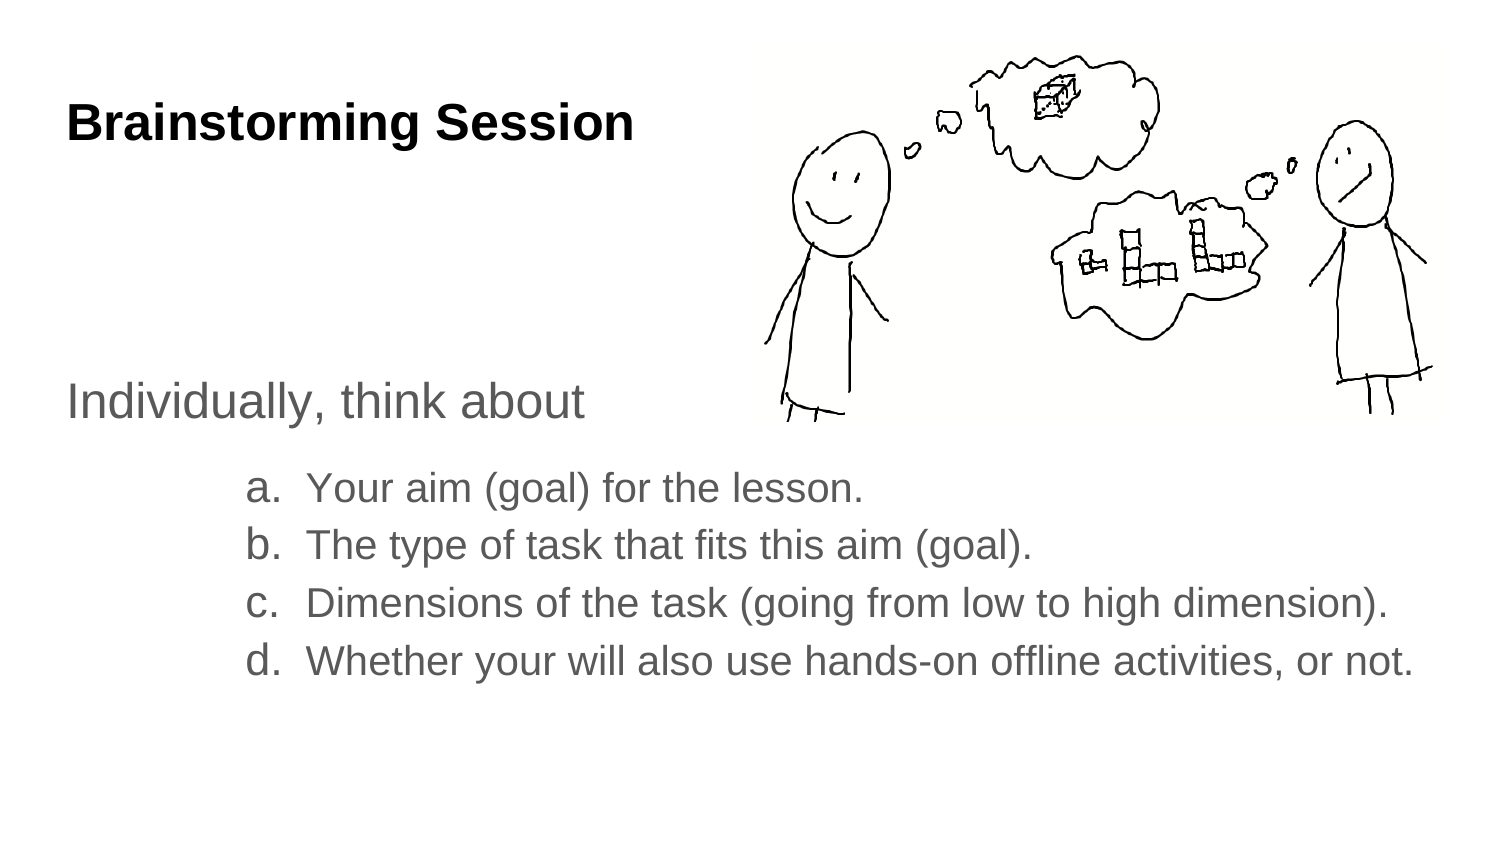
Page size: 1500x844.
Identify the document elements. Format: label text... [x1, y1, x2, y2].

title Brainstorming Session [51, 72, 750, 167]
picture [750, 43, 1449, 422]
list Individually, think about Your aim (goal) for the lesson. The type of task that fits this aim (goal). Dimensions of the task (going from low to high dimension). Whether your will also use hands-on offline activities, or not. [51, 344, 1449, 750]
